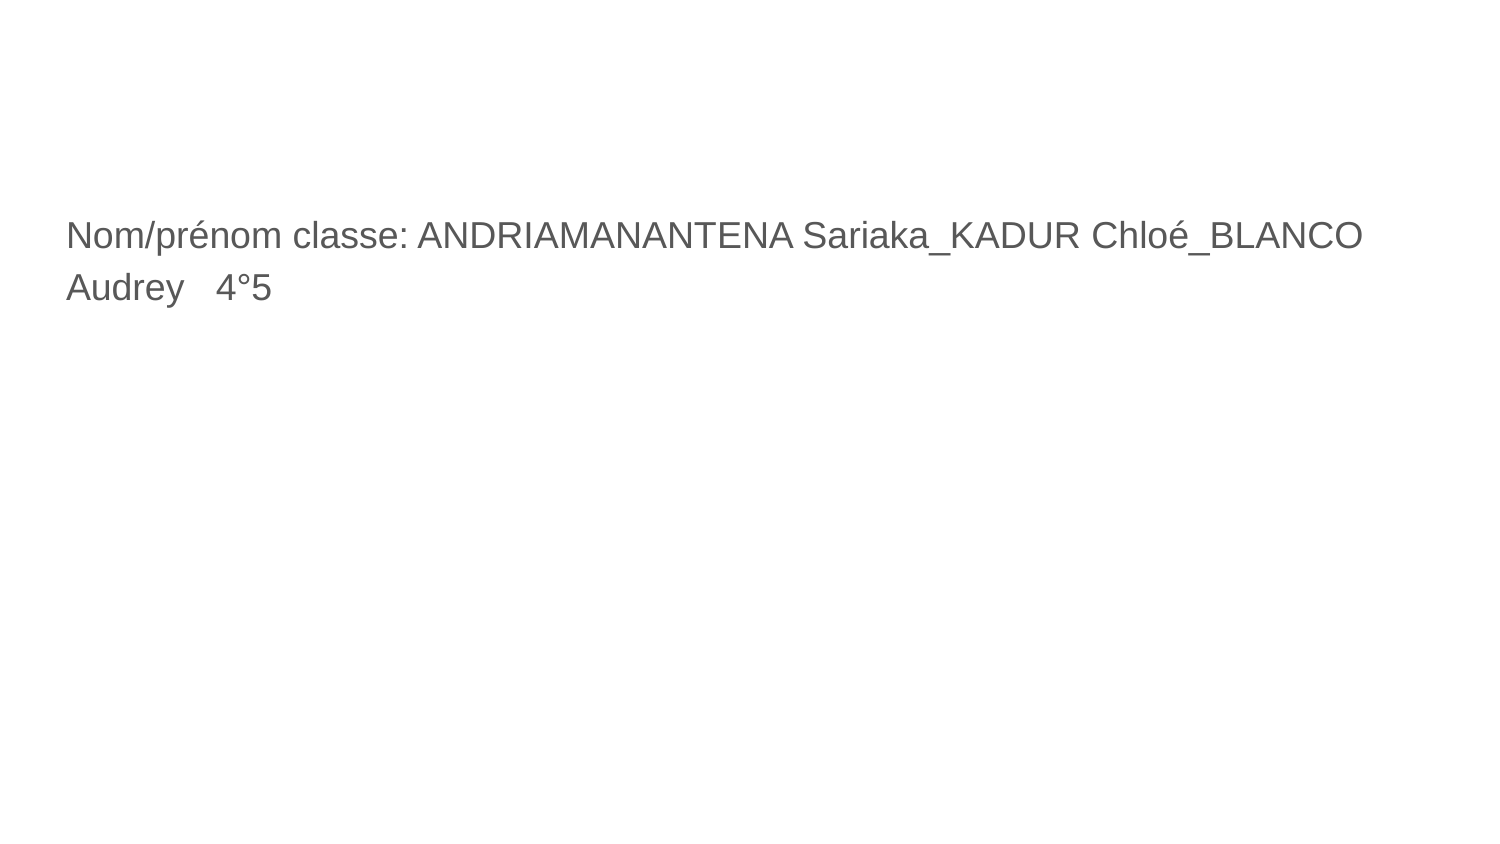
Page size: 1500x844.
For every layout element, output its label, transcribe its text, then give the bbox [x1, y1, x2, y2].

list Nom/prénom classe: ANDRIAMANANTENA Sariaka_KADUR Chloé_BLANCO Audrey 4°5 [51, 189, 1449, 750]
